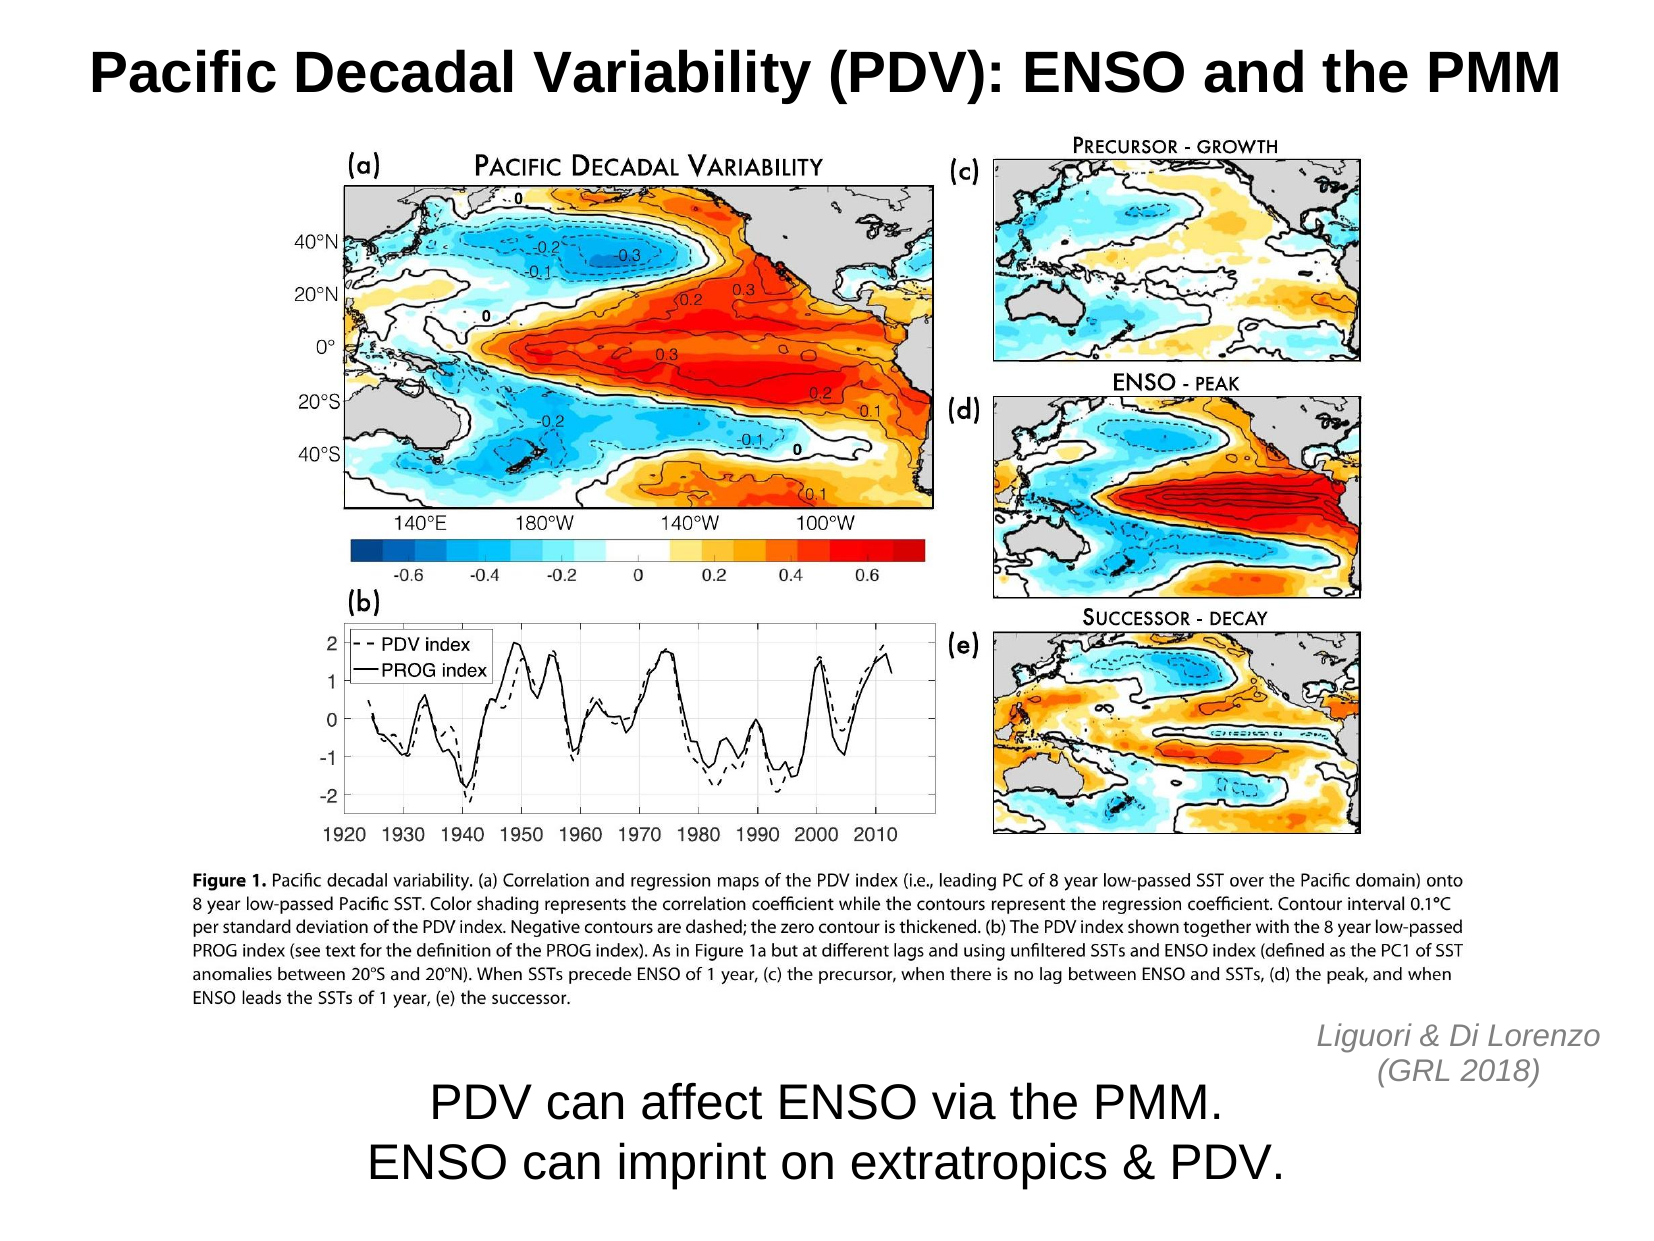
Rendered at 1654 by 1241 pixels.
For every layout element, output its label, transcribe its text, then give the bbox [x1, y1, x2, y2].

text_box Pacific Decadal Variability (PDV): ENSO and the PMM [18, 24, 1635, 105]
text_box Liguori & Di Lorenzo (GRL 2018) [1264, 1012, 1654, 1116]
text_box PDV can affect ENSO via the PMM. ENSO can imprint on extratropics & PDV. [35, 1069, 1619, 1190]
picture [187, 132, 1467, 1011]
